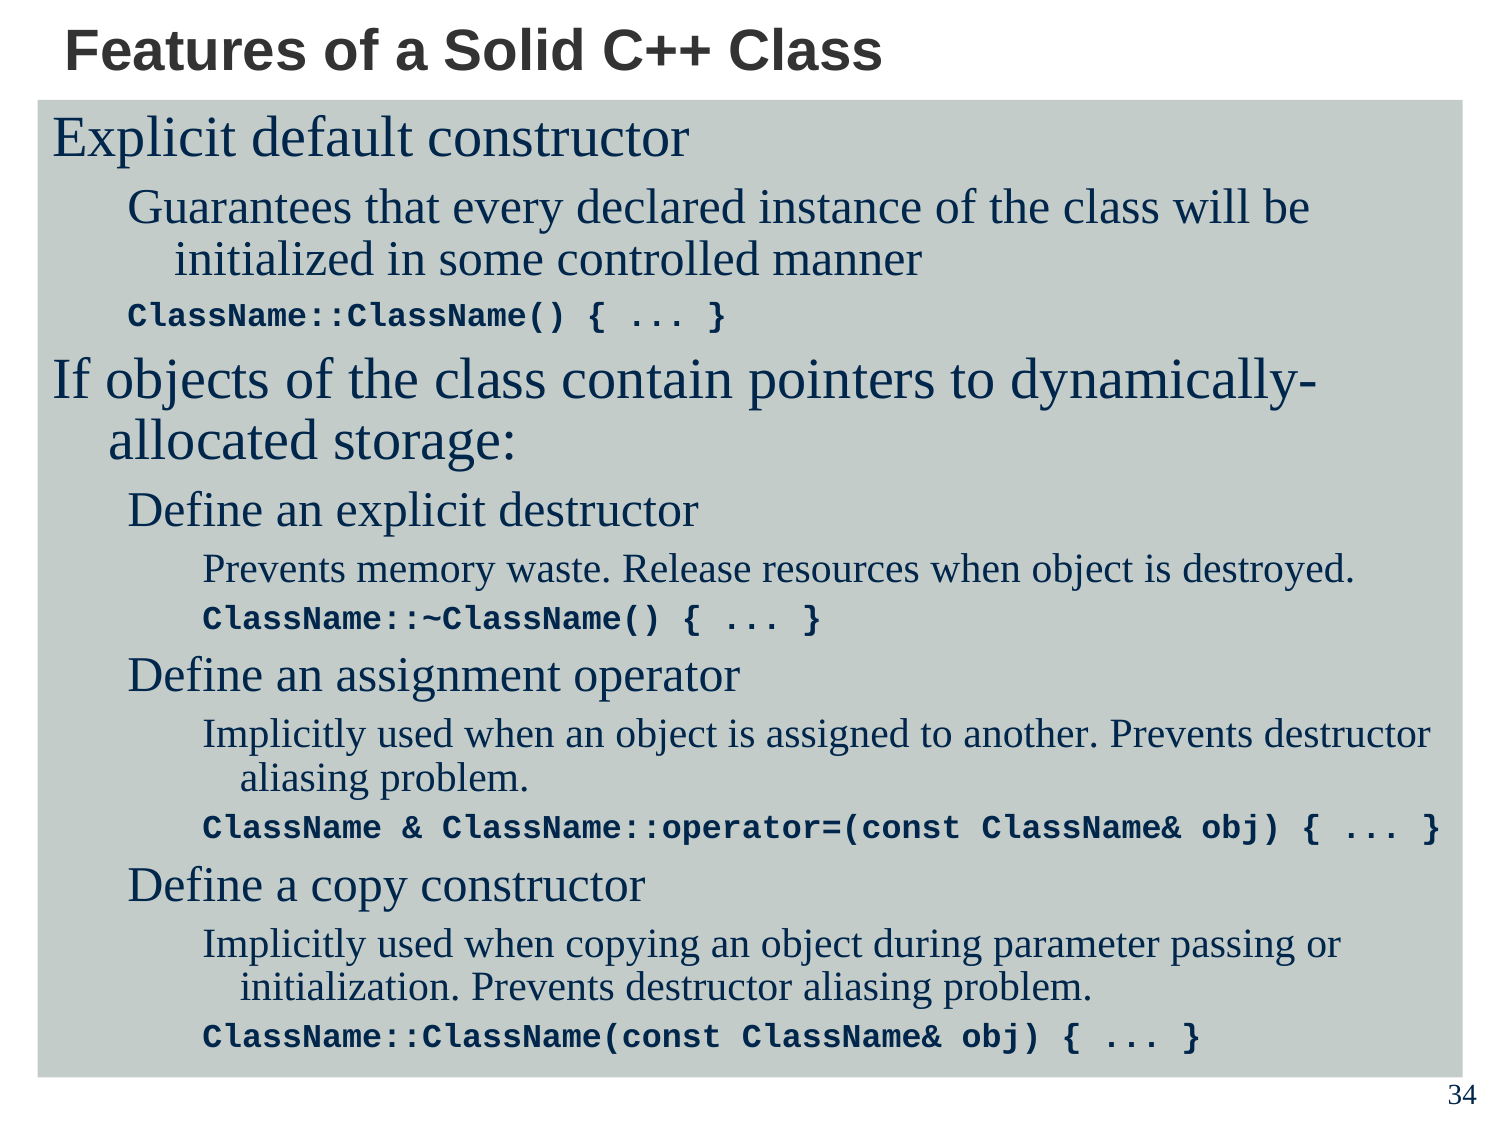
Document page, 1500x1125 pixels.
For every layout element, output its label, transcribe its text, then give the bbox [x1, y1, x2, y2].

list Explicit default constructor Guarantees that every declared instance of the class will be initialized in some controlled manner ClassName::ClassName() { ... } If objects of the class contain pointers to dynamically-allocated storage: Define an explicit destructor Prevents memory waste. Release resources when object is destroyed. ClassName::~ClassName() { ... } Define an assignment operator Implicitly used when an object is assigned to another. Prevents destructor aliasing problem. ClassName & ClassName::operator=(const ClassName& obj) { ... } Define a copy constructor Implicitly used when copying an object during parameter passing or initialization. Prevents destructor aliasing problem. ClassName::ClassName(const ClassName& obj) { ... } [37, 99, 1463, 1078]
title Features of a Solid C++ Class [49, 0, 1450, 91]
